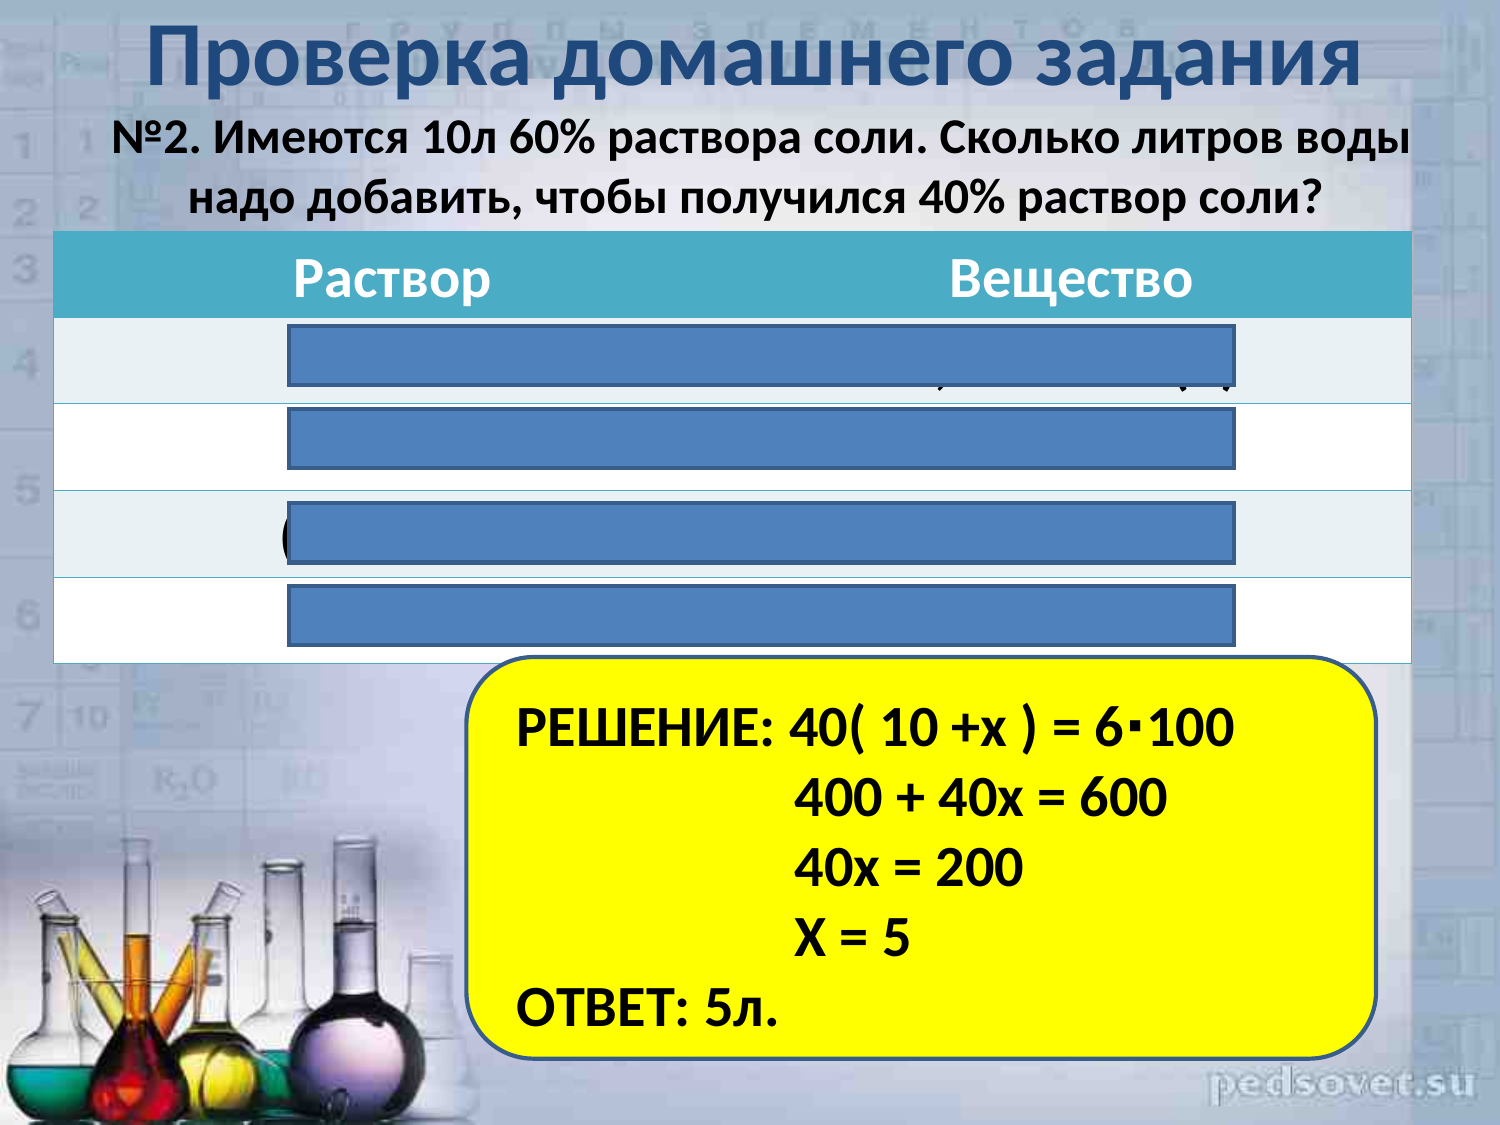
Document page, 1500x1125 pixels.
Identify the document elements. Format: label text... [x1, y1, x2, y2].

table_header Раствор [54, 232, 732, 317]
table_cell 40% [732, 578, 1411, 663]
table_cell нет [732, 404, 1411, 490]
title Проверка домашнего задания №2. Имеются 10л 60% раствора соли. Сколько литров воды надо добавить, чтобы получился 40% раствор соли? [76, 0, 1436, 228]
table_cell Х л [54, 404, 732, 490]
table_cell 0,6 ∙ 10 = 6(л) [732, 318, 1411, 403]
table_cell 6 л [732, 491, 1411, 577]
text_box [289, 586, 1235, 646]
text_box [289, 408, 1235, 468]
text_box [289, 503, 1235, 563]
table_cell 10 л [54, 318, 732, 403]
picture [0, 0, 1500, 1125]
text_box [466, 657, 1377, 1051]
text_box РЕШЕНИЕ: 40( 10 +х ) = 6∙100 400 + 40х = 600 40х = 200 Х = 5 ОТВЕТ: 5л. [501, 680, 1353, 1117]
text_box [289, 326, 1235, 386]
table_cell 100% [54, 578, 732, 663]
table_header Вещество [732, 232, 1411, 317]
table_cell (10 + Х) л [54, 491, 732, 577]
